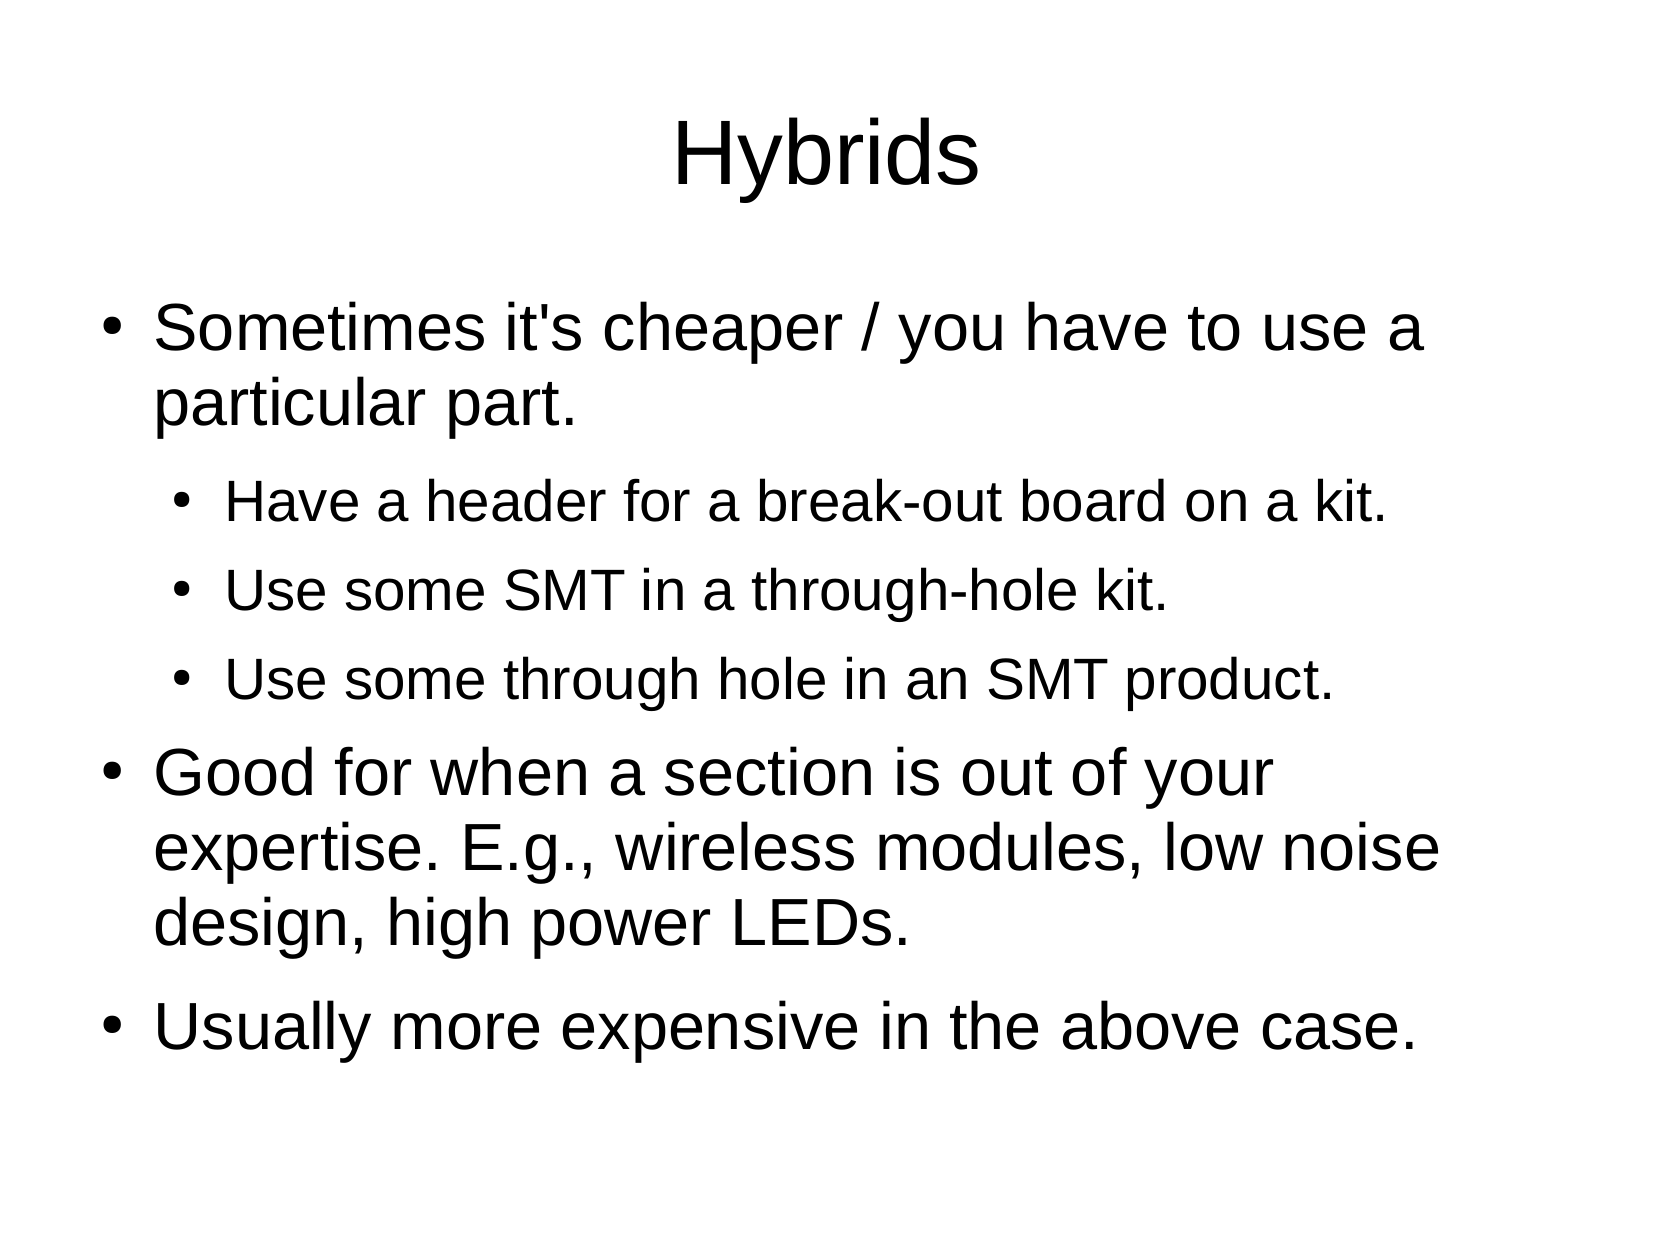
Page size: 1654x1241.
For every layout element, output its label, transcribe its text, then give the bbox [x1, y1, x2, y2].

list Sometimes it's cheaper / you have to use a particular part. Have a header for a break-out board on a kit. Use some SMT in a through-hole kit. Use some through hole in an SMT product. Good for when a section is out of your expertise. E.g., wireless modules, low noise design, high power LEDs. Usually more expensive in the above case. [82, 290, 1571, 1109]
title Hybrids [82, 49, 1571, 257]
